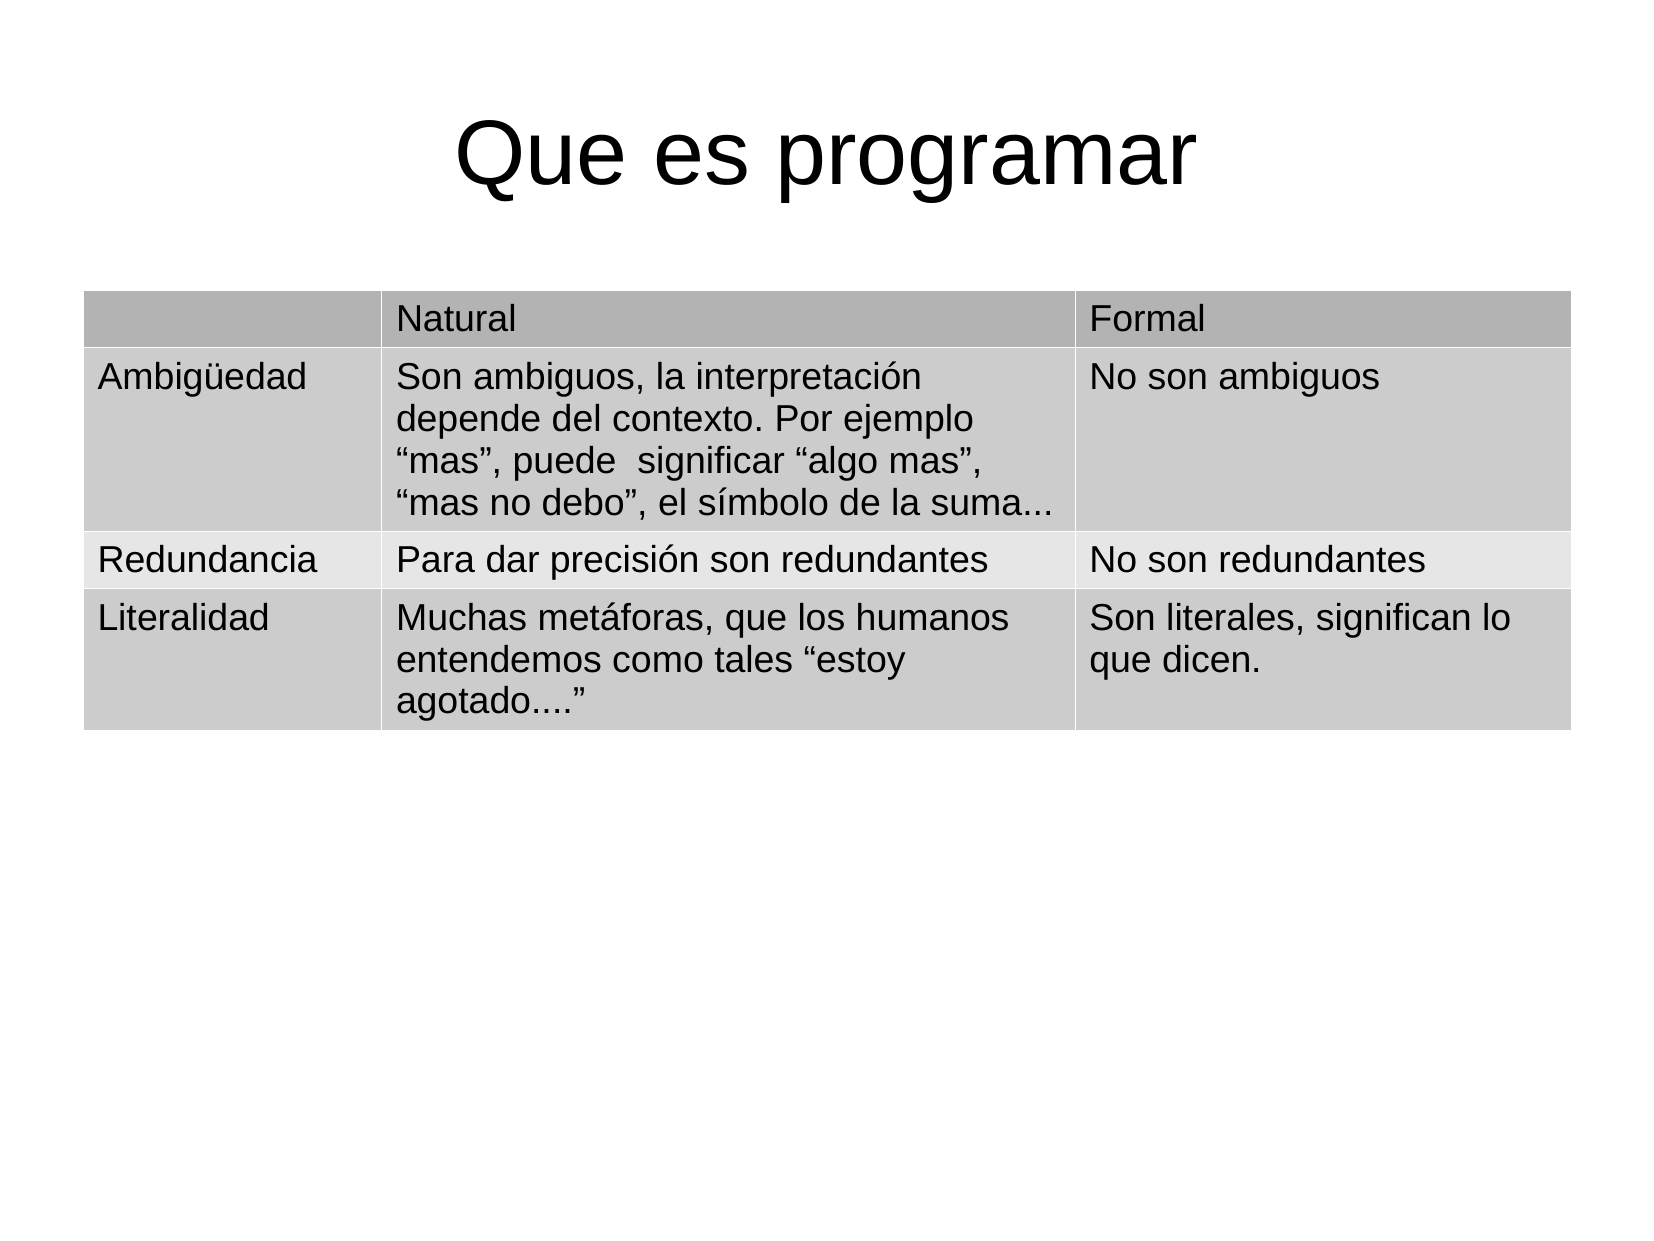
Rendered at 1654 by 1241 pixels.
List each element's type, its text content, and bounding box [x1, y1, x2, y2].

table_cell Redundancia [84, 532, 381, 588]
table_cell No son ambiguos [1076, 348, 1571, 531]
table_header Natural [382, 291, 1075, 347]
table_cell Son ambiguos, la interpretación depende del contexto. Por ejemplo “mas”, puede significar “algo mas”, “mas no debo”, el símbolo de la suma... [382, 348, 1075, 531]
title Que es programar [82, 49, 1571, 257]
table_header Formal [1076, 291, 1571, 347]
table_cell Muchas metáforas, que los humanos entendemos como tales “estoy agotado....” [382, 589, 1075, 730]
table_cell Literalidad [84, 589, 381, 730]
table_cell No son redundantes [1076, 532, 1571, 588]
table_cell Ambigüedad [84, 348, 381, 531]
table_header [84, 291, 381, 347]
table_cell Para dar precisión son redundantes [382, 532, 1075, 588]
table_cell Son literales, significan lo que dicen. [1076, 589, 1571, 730]
